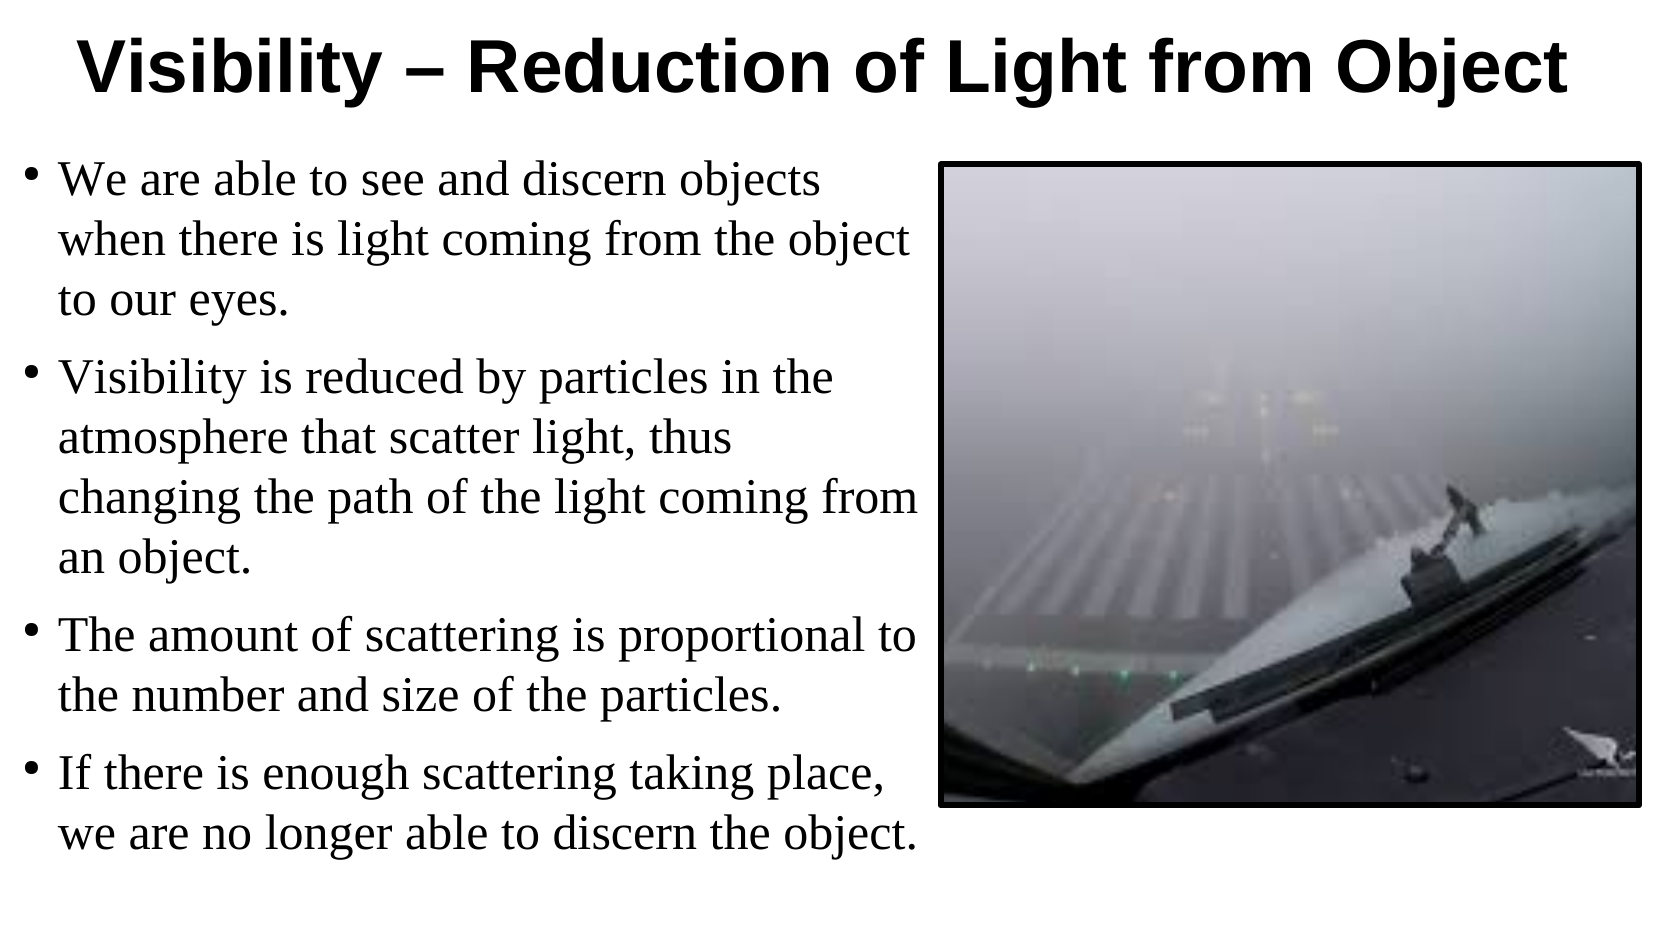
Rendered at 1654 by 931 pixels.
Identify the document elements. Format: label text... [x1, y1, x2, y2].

title Visibility – Reduction of Light from Object [0, 11, 1651, 113]
text_box We are able to see and discern objects when there is light coming from the object to our eyes. Visibility is reduced by particles in the atmosphere that scatter light, thus changing the path of the light coming from an object. The amount of scattering is proportional to the number and size of the particles. If there is enough scattering taking place, we are no longer able to discern the object. [4, 138, 938, 867]
picture [943, 167, 1637, 803]
